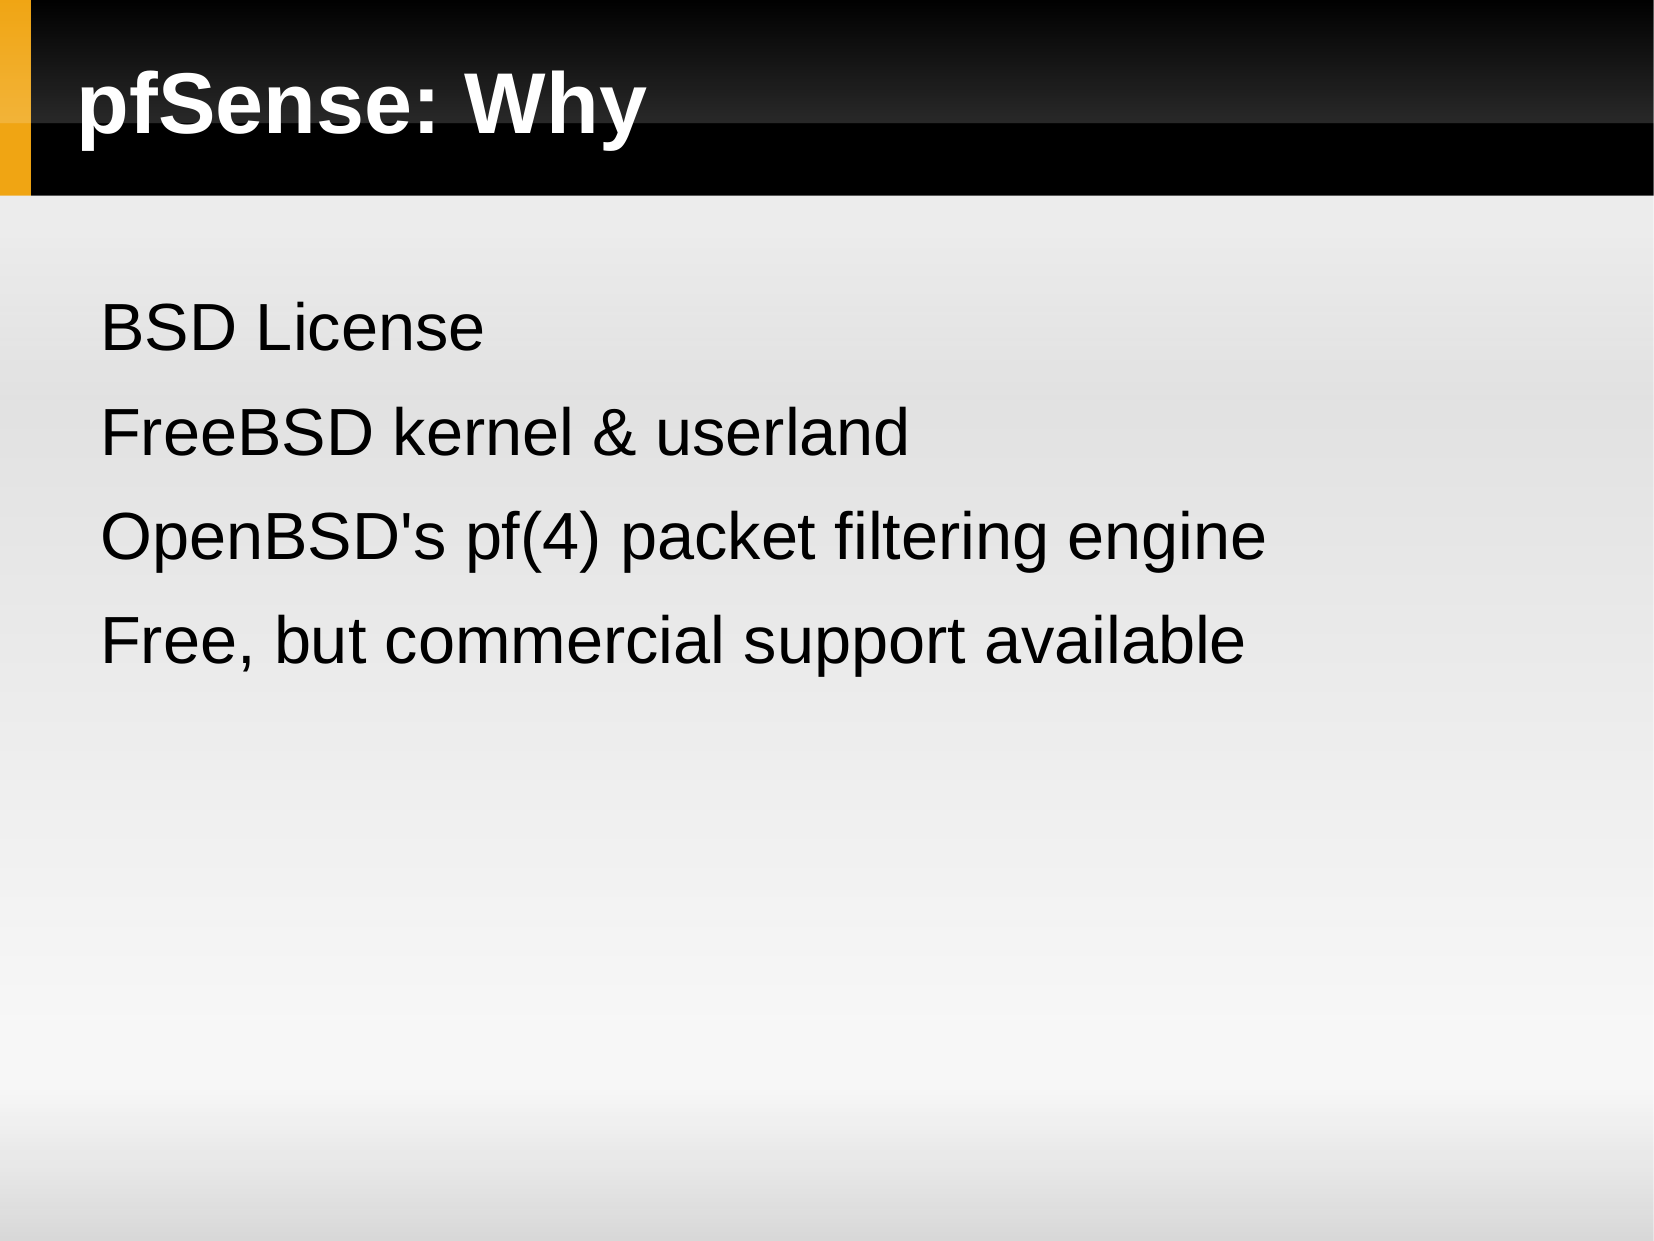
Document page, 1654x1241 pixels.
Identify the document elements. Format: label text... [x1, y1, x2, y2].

list BSD License FreeBSD kernel & userland OpenBSD's pf(4) packet filtering engine Free, but commercial support available [82, 290, 1571, 1109]
title pfSense: Why [76, 0, 1565, 208]
picture [0, 0, 1654, 1241]
